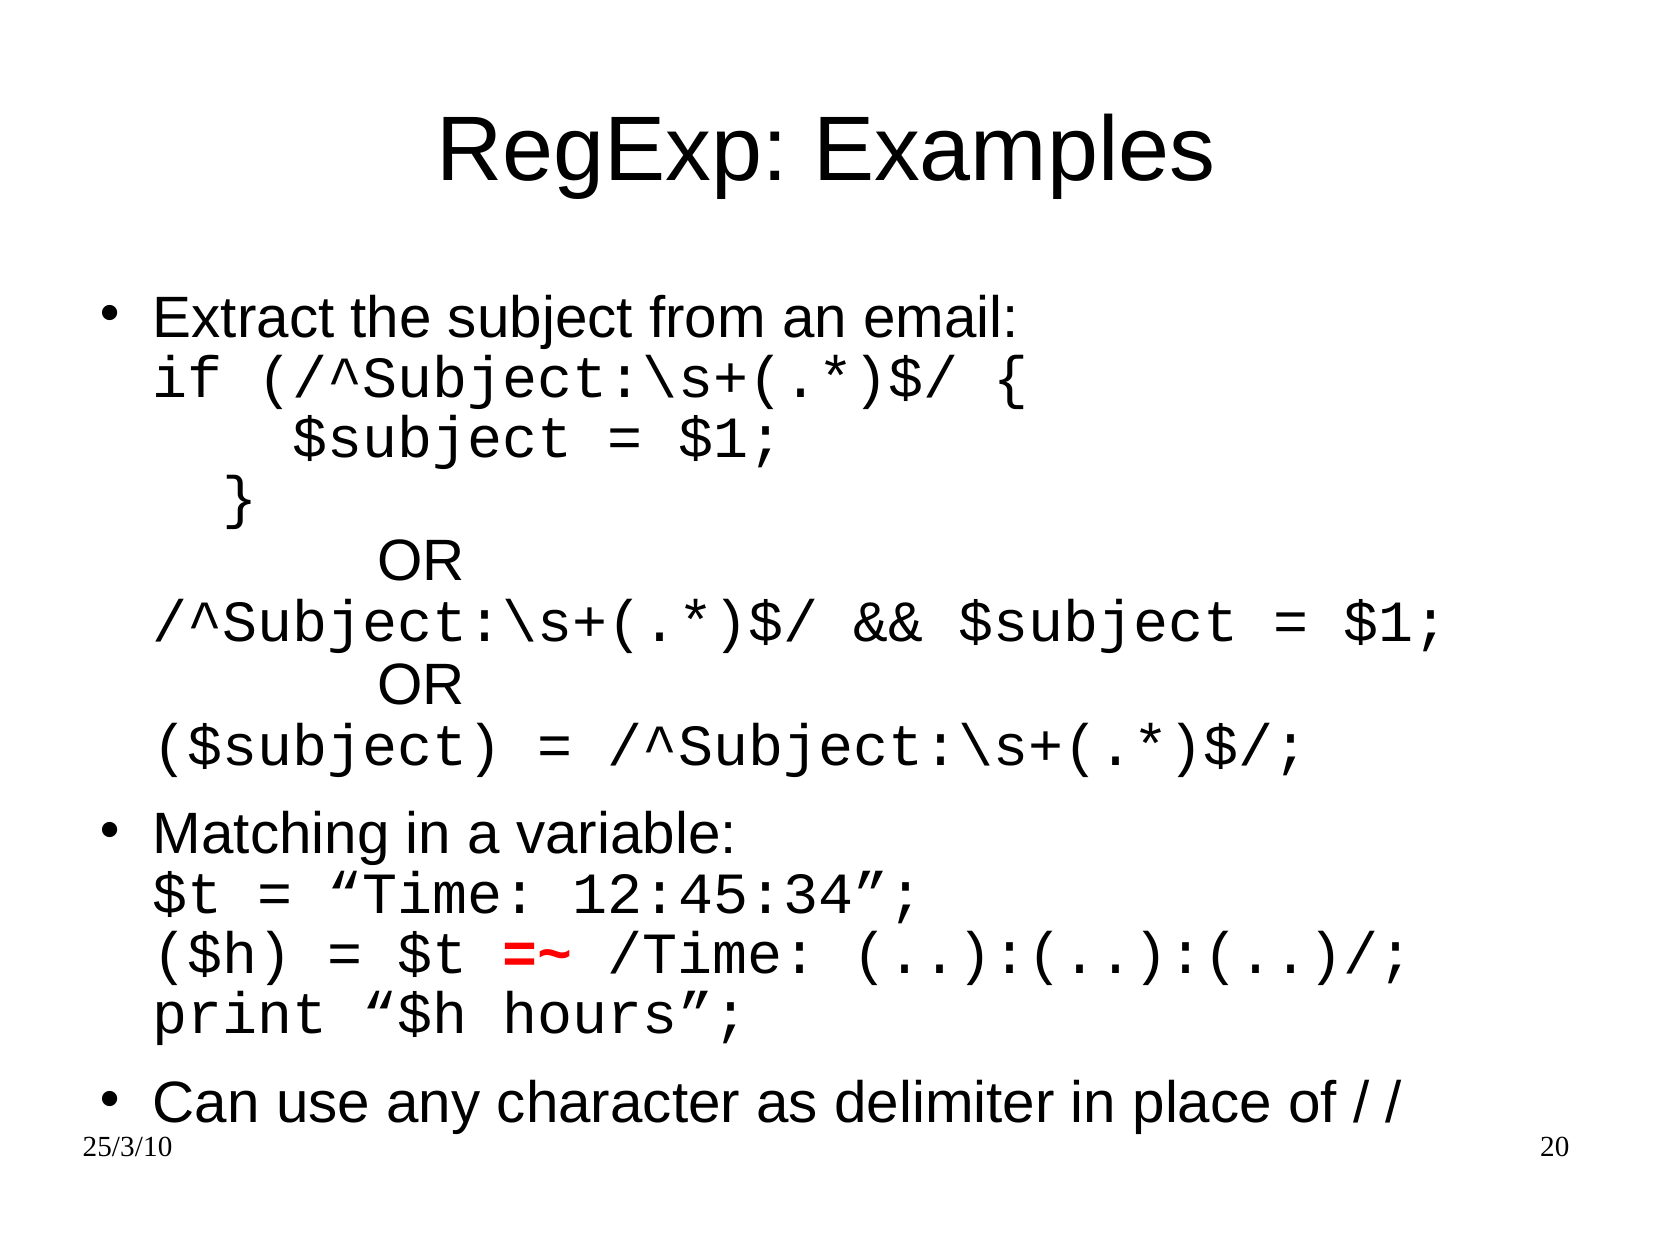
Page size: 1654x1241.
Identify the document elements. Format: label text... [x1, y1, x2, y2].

list Extract the subject from an email: if (/^Subject:\s+(.*)$/ { $subject = $1; } OR /^Subject:\s+(.*)$/ && $subject = $1; OR ($subject) = /^Subject:\s+(.*)$/; Matching in a variable: $t = “Time: 12:45:34”; ($h) = $t =~ /Time: (..):(..):(..)/; print “$h hours”; Can use any character as delimiter in place of / / [82, 290, 1571, 1141]
title RegExp: Examples [82, 49, 1571, 256]
